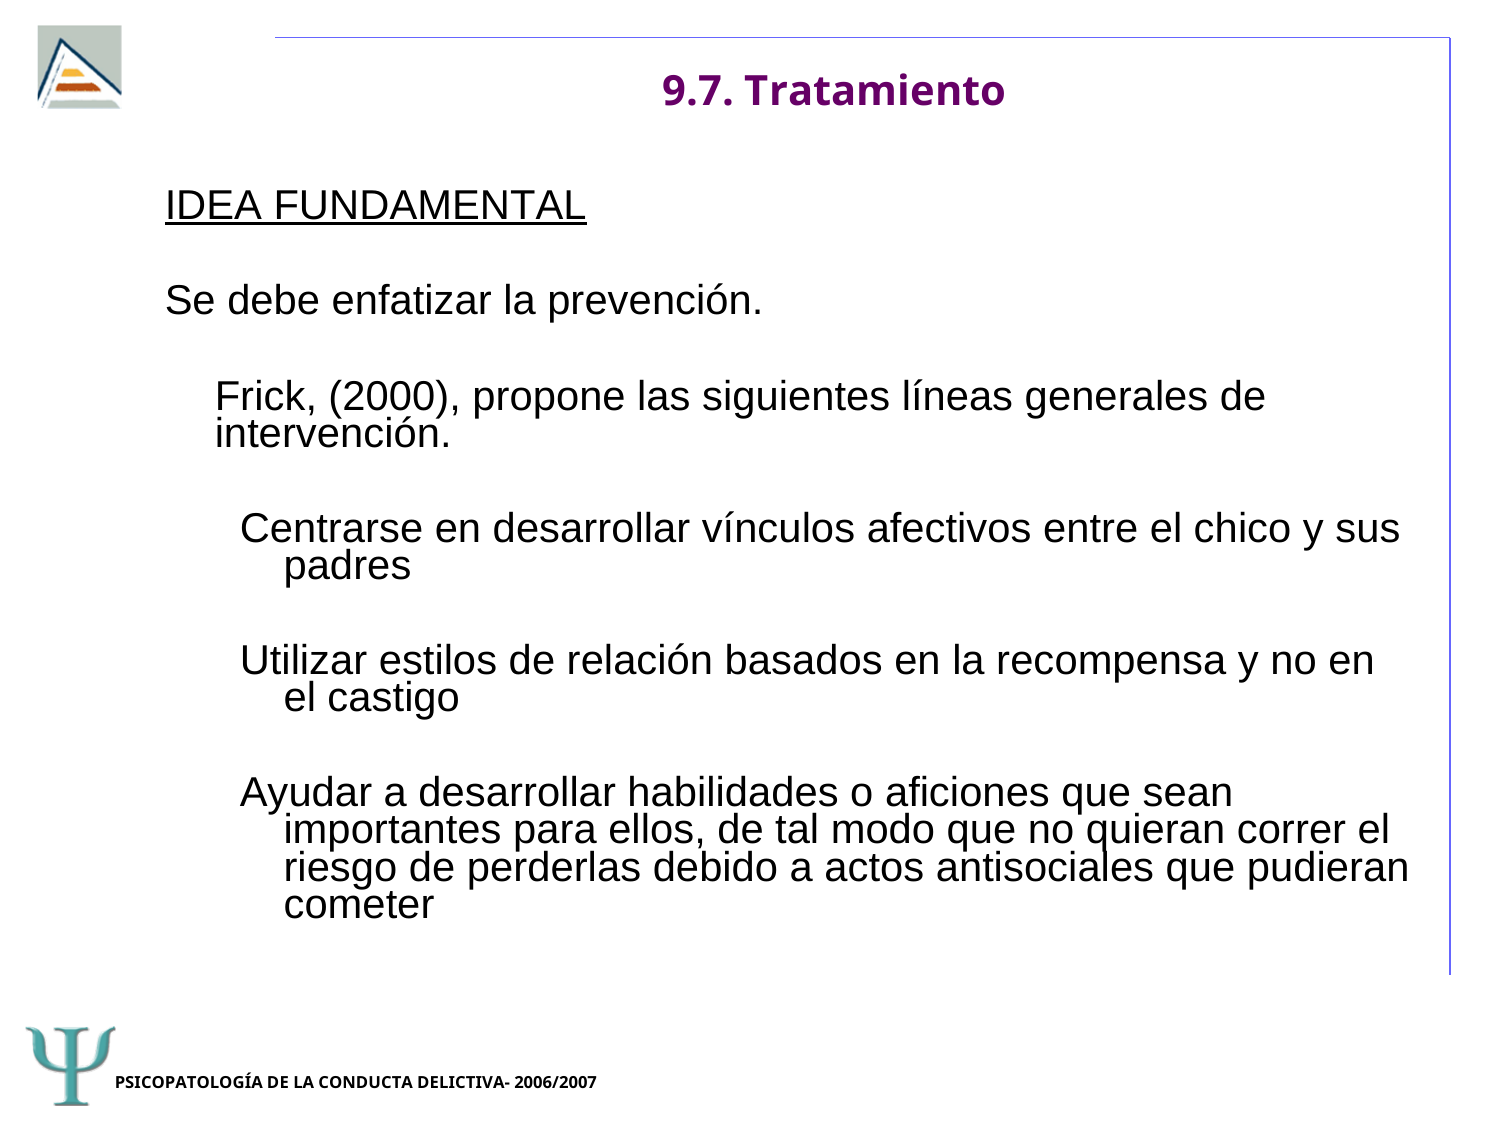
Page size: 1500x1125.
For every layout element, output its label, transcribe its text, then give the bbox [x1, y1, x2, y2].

picture [24, 1024, 75, 1106]
title 9.7. Tratamiento [265, 42, 1404, 136]
picture [37, 24, 122, 109]
list IDEA FUNDAMENTAL Se debe enfatizar la prevención. Frick, (2000), propone las siguientes líneas generales de intervención. Centrarse en desarrollar vínculos afectivos entre el chico y sus padres Utilizar estilos de relación basados en la recompensa y no en el castigo Ayudar a desarrollar habilidades o aficiones que sean importantes para ellos, de tal modo que no quieran correr el riesgo de perderlas debido a actos antisociales que pudieran cometer [75, 148, 1426, 1125]
